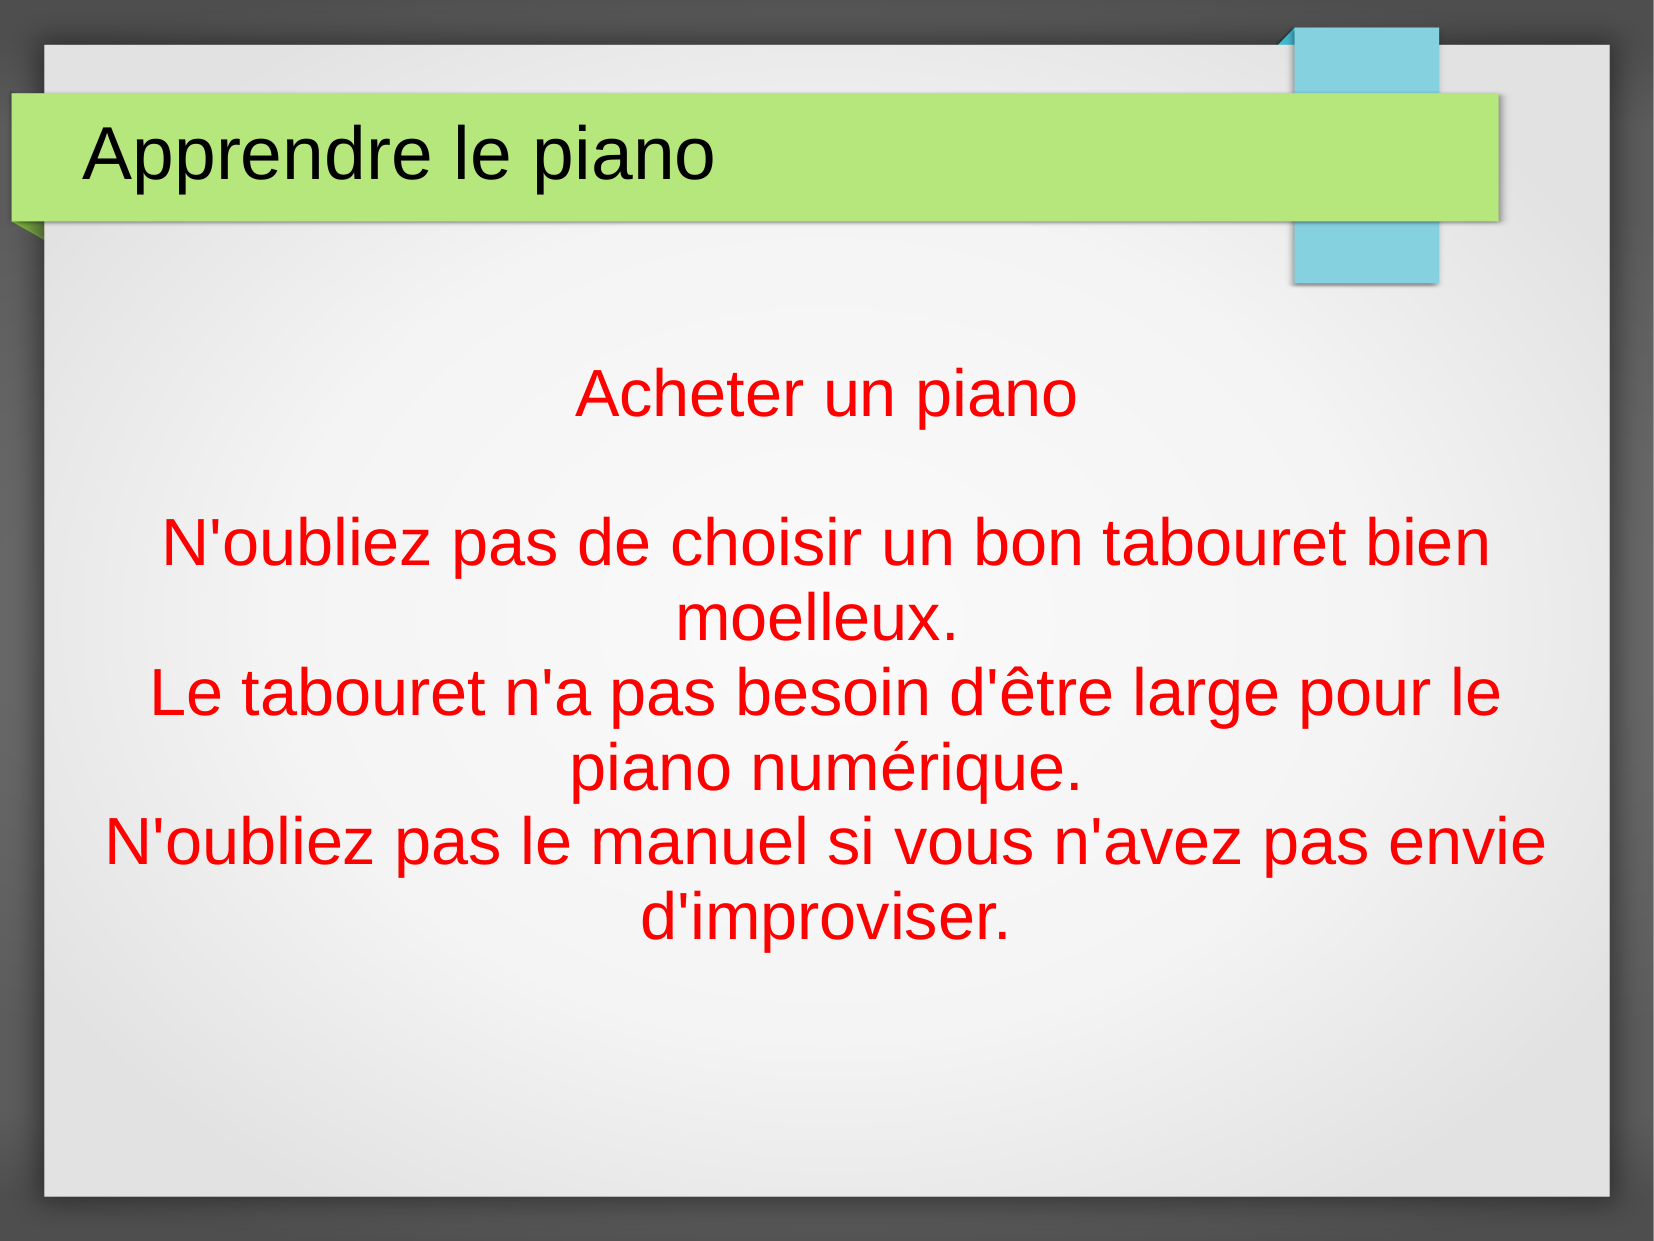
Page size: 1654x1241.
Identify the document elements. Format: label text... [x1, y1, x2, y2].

subtitle Acheter un piano N'oubliez pas de choisir un bon tabouret bien moelleux. Le tabouret n'a pas besoin d'être large pour le piano numérique. N'oubliez pas le manuel si vous n'avez pas envie d'improviser. [82, 295, 1571, 1015]
title Apprendre le piano [82, 94, 1264, 213]
picture [0, 0, 1654, 1241]
